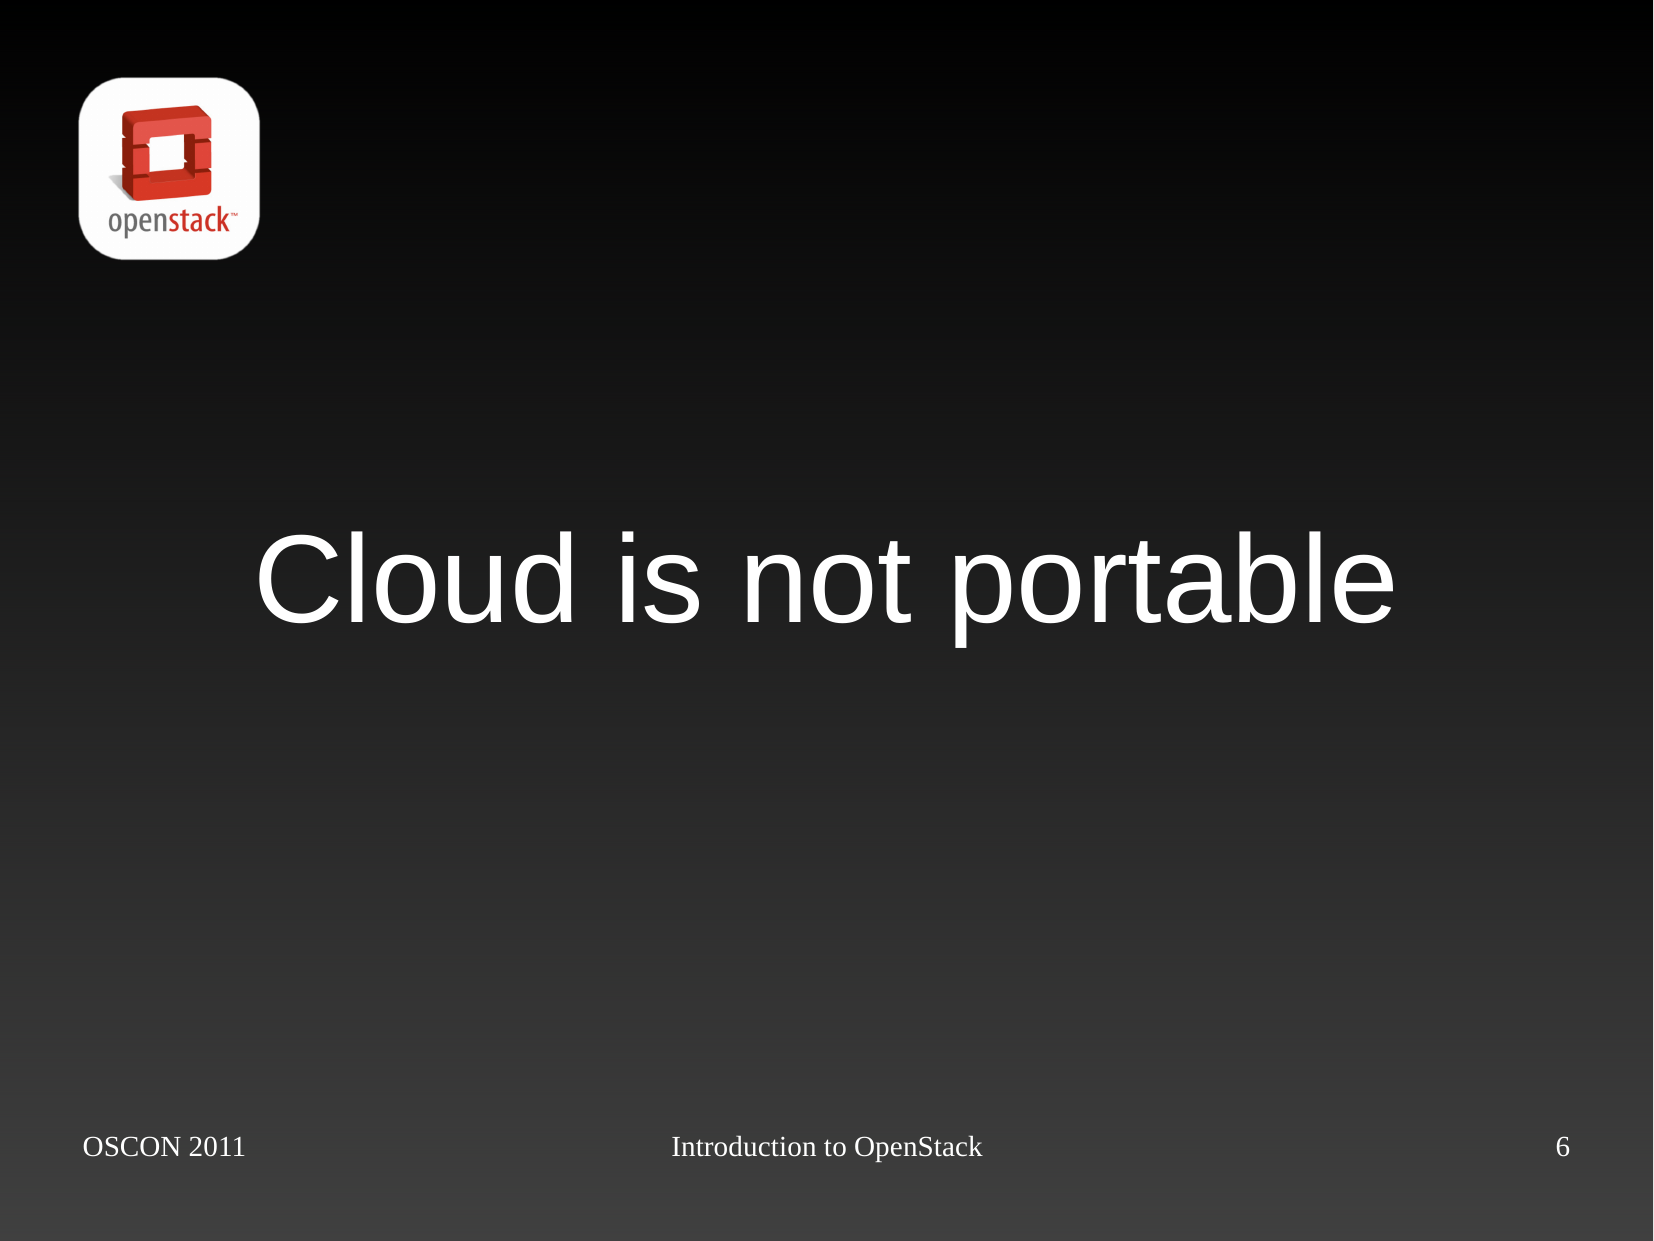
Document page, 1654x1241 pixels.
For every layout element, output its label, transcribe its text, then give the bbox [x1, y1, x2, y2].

picture [0, 0, 1654, 1241]
subtitle Cloud is not portable [82, 56, 1571, 1102]
